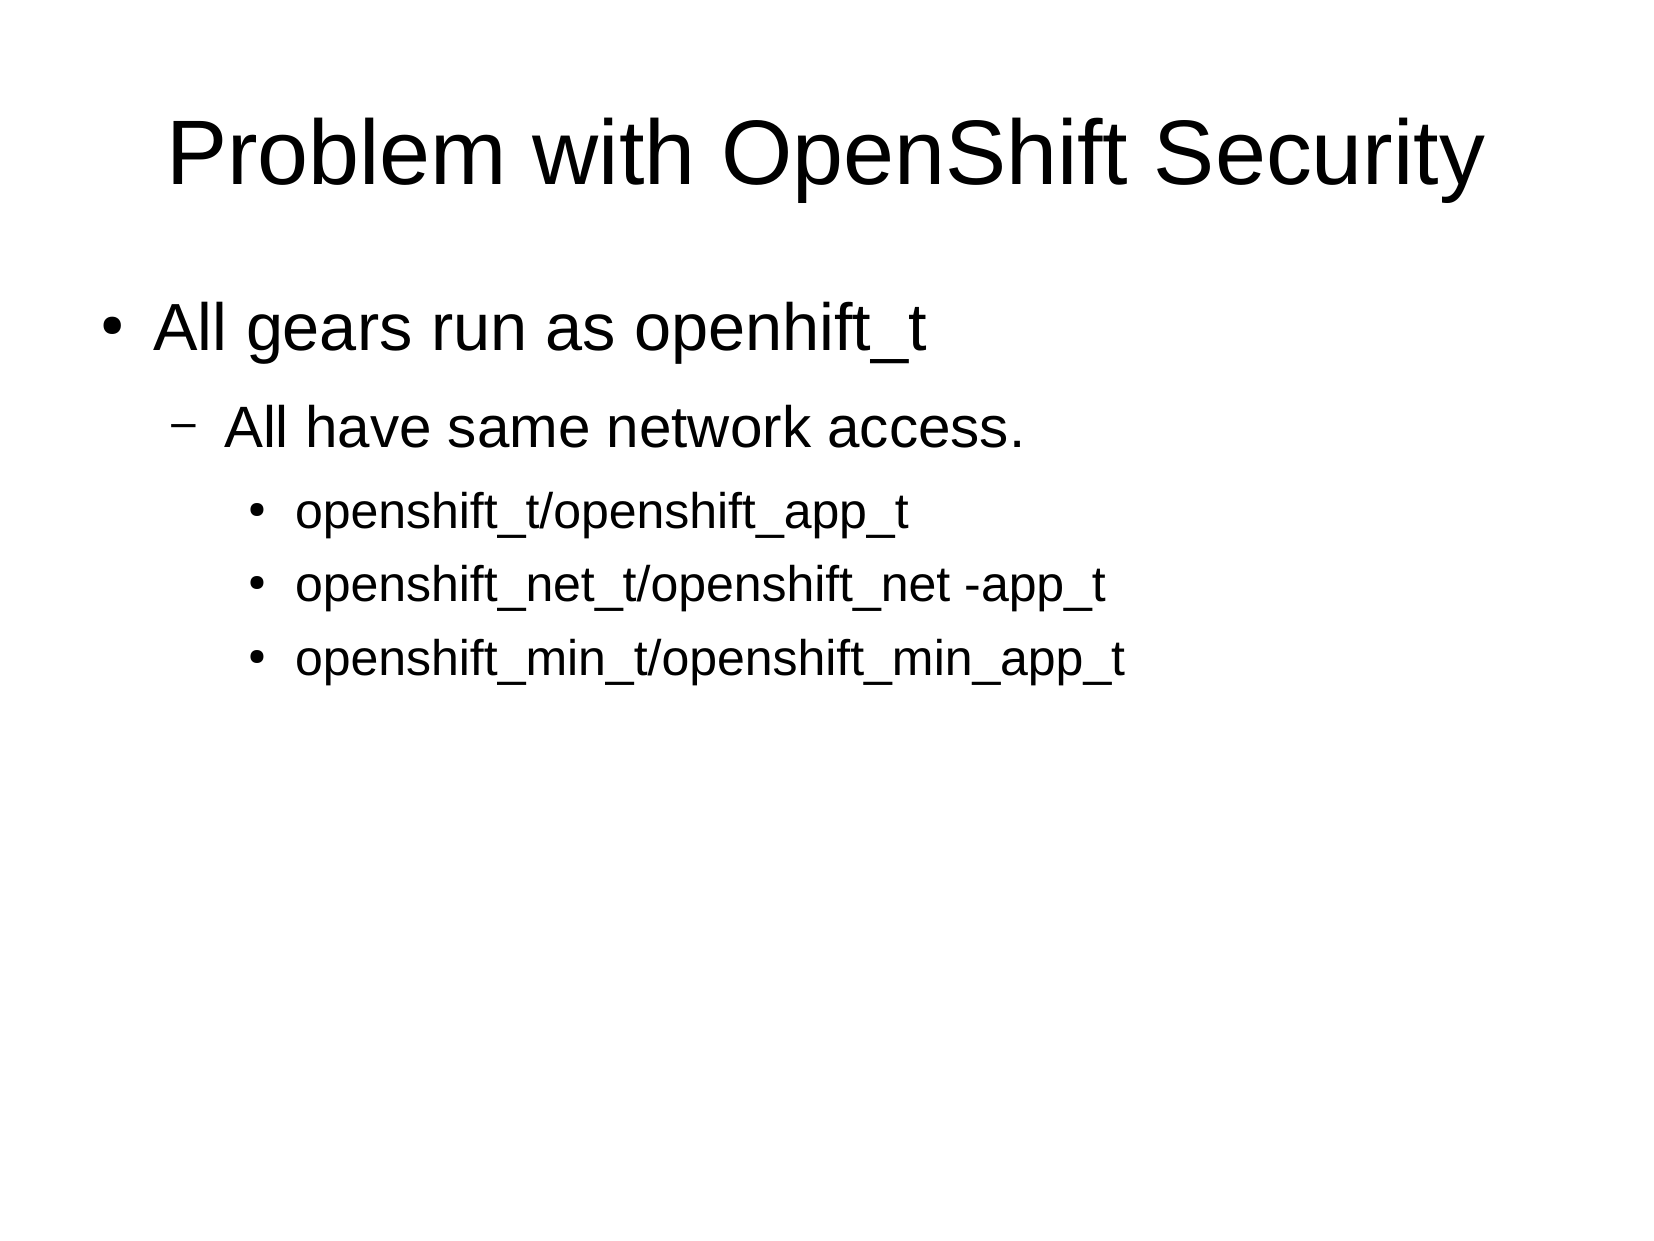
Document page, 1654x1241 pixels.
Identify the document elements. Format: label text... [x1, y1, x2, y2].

list All gears run as openhift_t All have same network access. openshift_t/openshift_app_t openshift_net_t/openshift_net -app_t openshift_min_t/openshift_min_app_t [82, 290, 1571, 1010]
title Problem with OpenShift Security [82, 49, 1571, 257]
